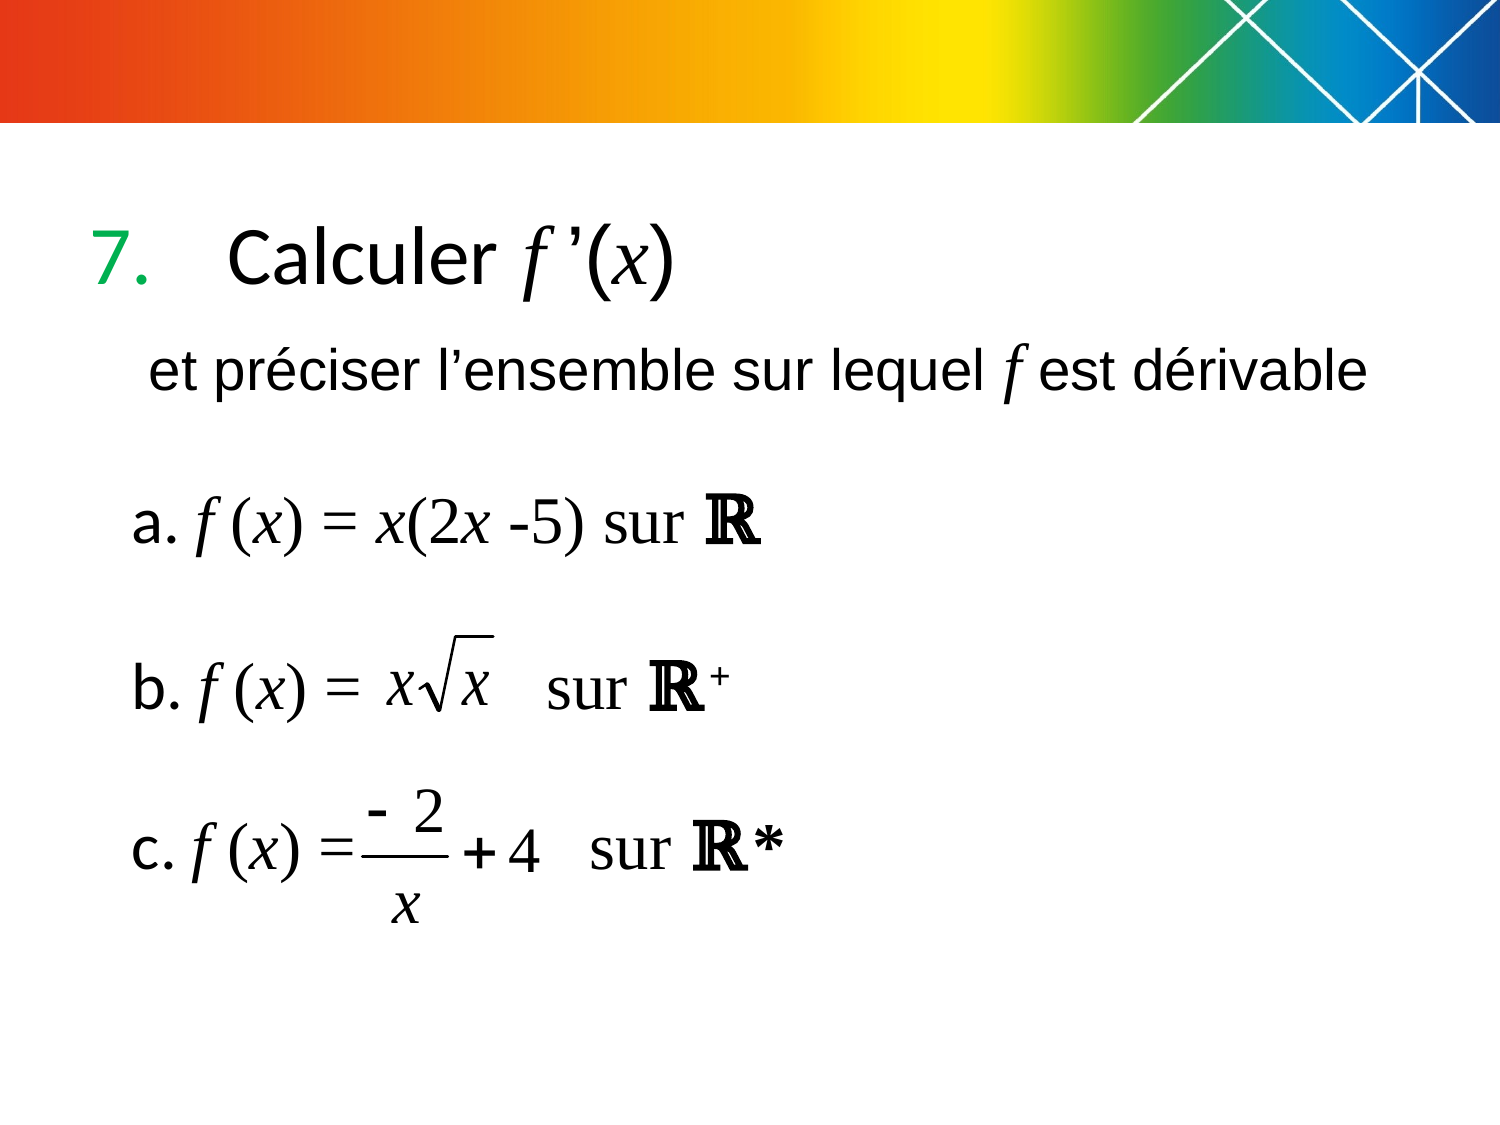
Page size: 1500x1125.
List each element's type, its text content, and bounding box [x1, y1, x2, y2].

chart [351, 770, 551, 938]
text_box Calculer f ’(x) [75, 164, 1500, 339]
picture [1340, 0, 1500, 123]
text_box et préciser l’ensemble sur lequel f est dérivable [133, 316, 1385, 412]
picture [0, 0, 1359, 123]
chart [375, 621, 504, 730]
text_box a. f (x) = x(2x -5) sur ℝ b. f (x) = sur ℝ+ c. f (x) = sur ℝ* [117, 468, 997, 891]
